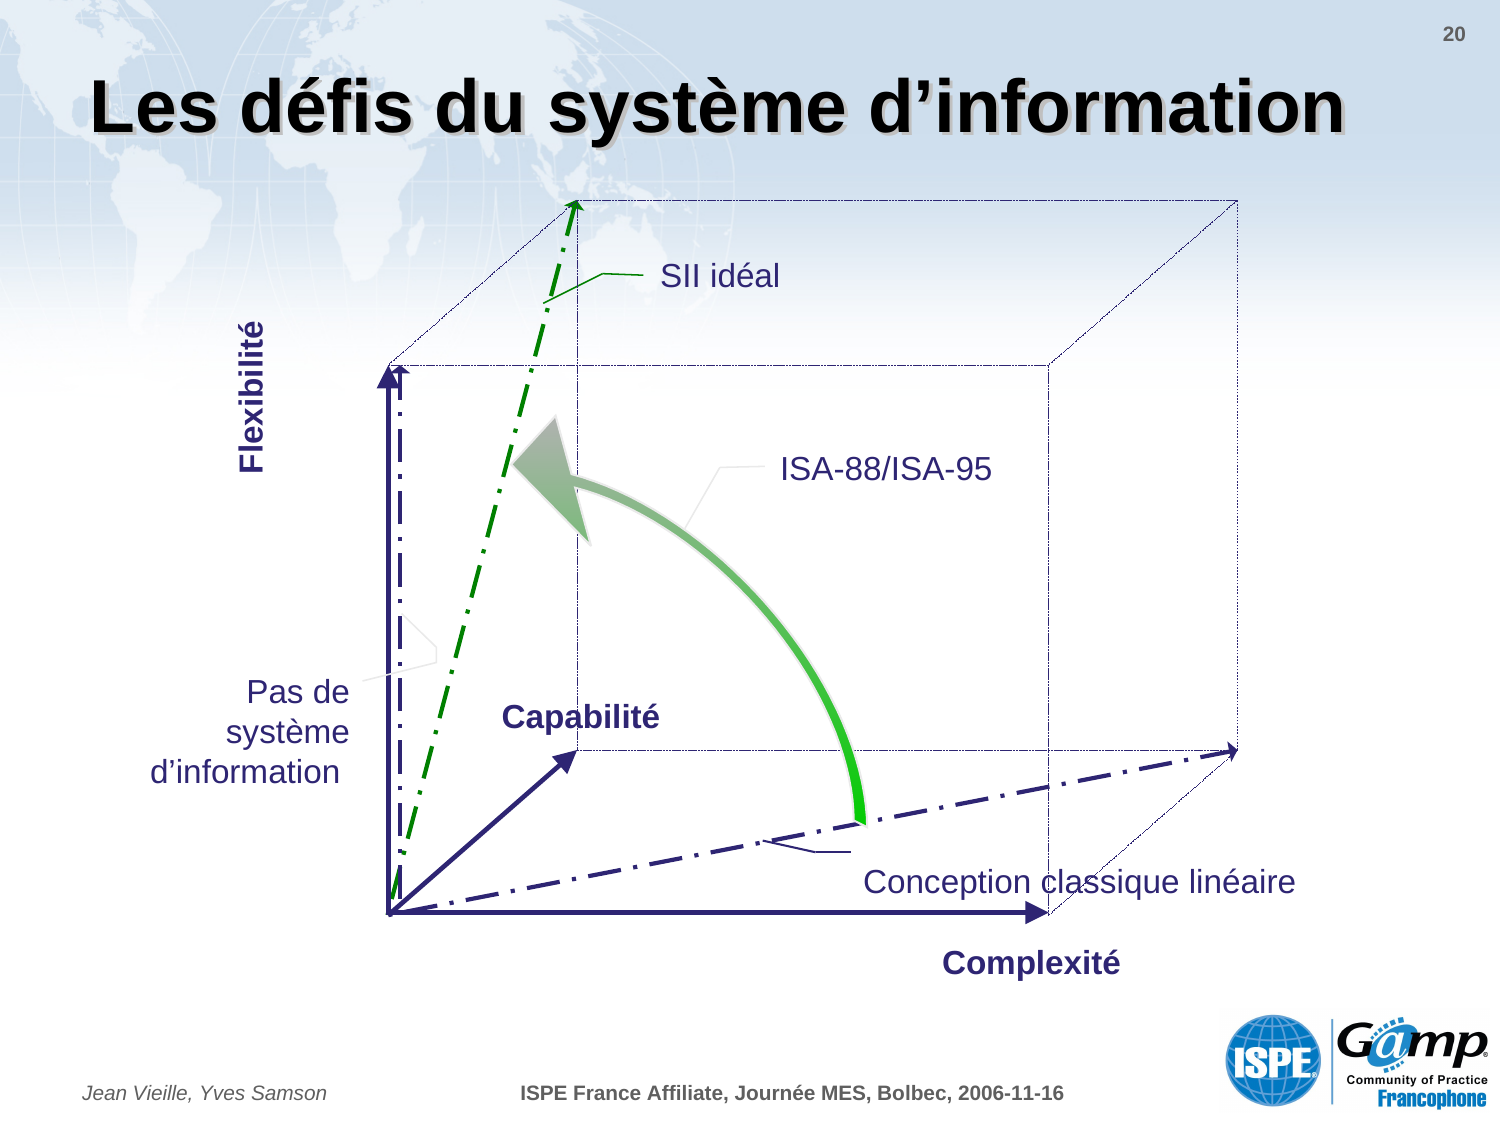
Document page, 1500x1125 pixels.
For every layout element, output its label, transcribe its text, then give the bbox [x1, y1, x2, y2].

text_box ISA-88/ISA-95 [780, 440, 1000, 488]
picture [391, 780, 538, 908]
text_box Capabilité [391, 687, 776, 780]
text_box Conception classique linéaire [863, 852, 1400, 952]
title Les défis du système d’information [75, 8, 1426, 197]
text_box Flexibilité [125, 362, 389, 433]
text_box Complexité [837, 933, 1226, 1026]
picture [1219, 1008, 1490, 1113]
text_box Pas de système d’information [107, 662, 350, 763]
picture [0, 0, 1500, 962]
text_box SII idéal [660, 246, 1112, 325]
text_box [511, 415, 868, 828]
